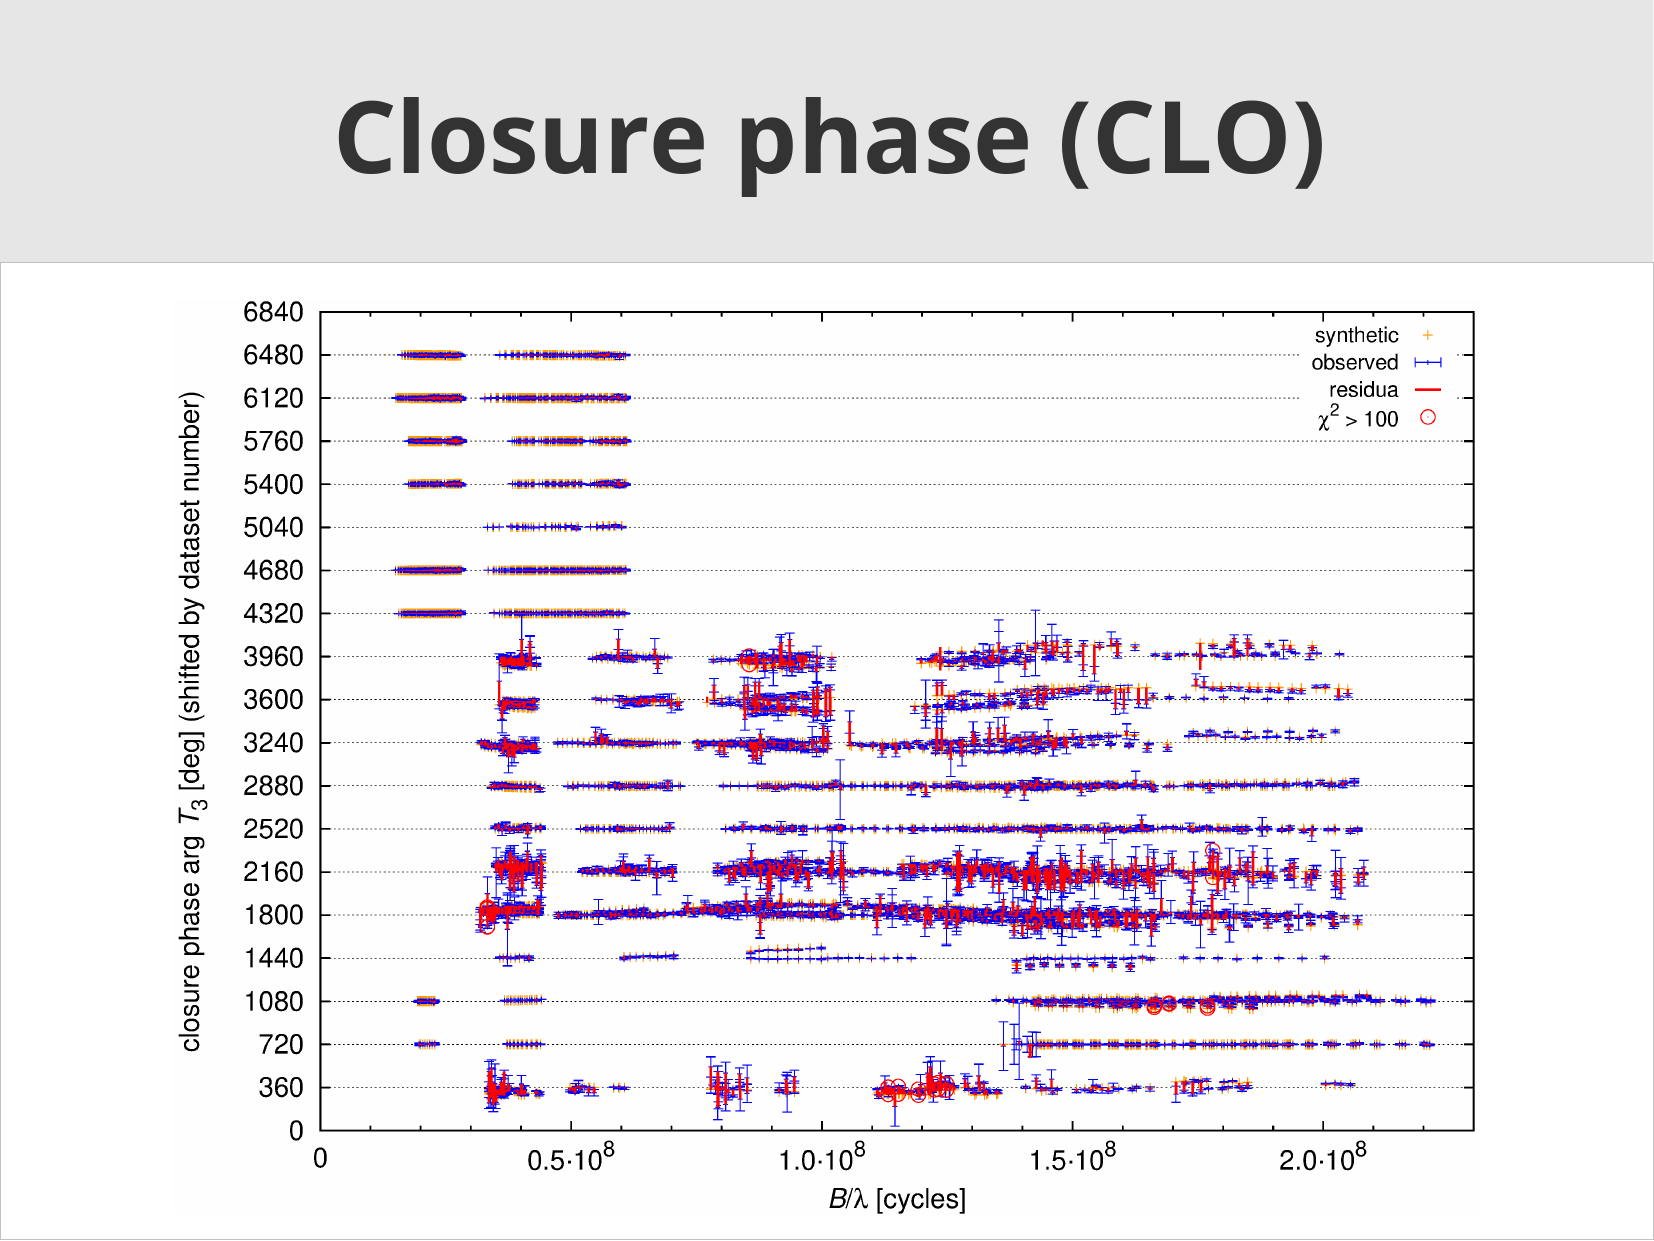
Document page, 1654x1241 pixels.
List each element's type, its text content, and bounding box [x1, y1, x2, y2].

picture [173, 299, 1482, 1216]
title Closure phase (CLO) [124, 31, 1537, 239]
